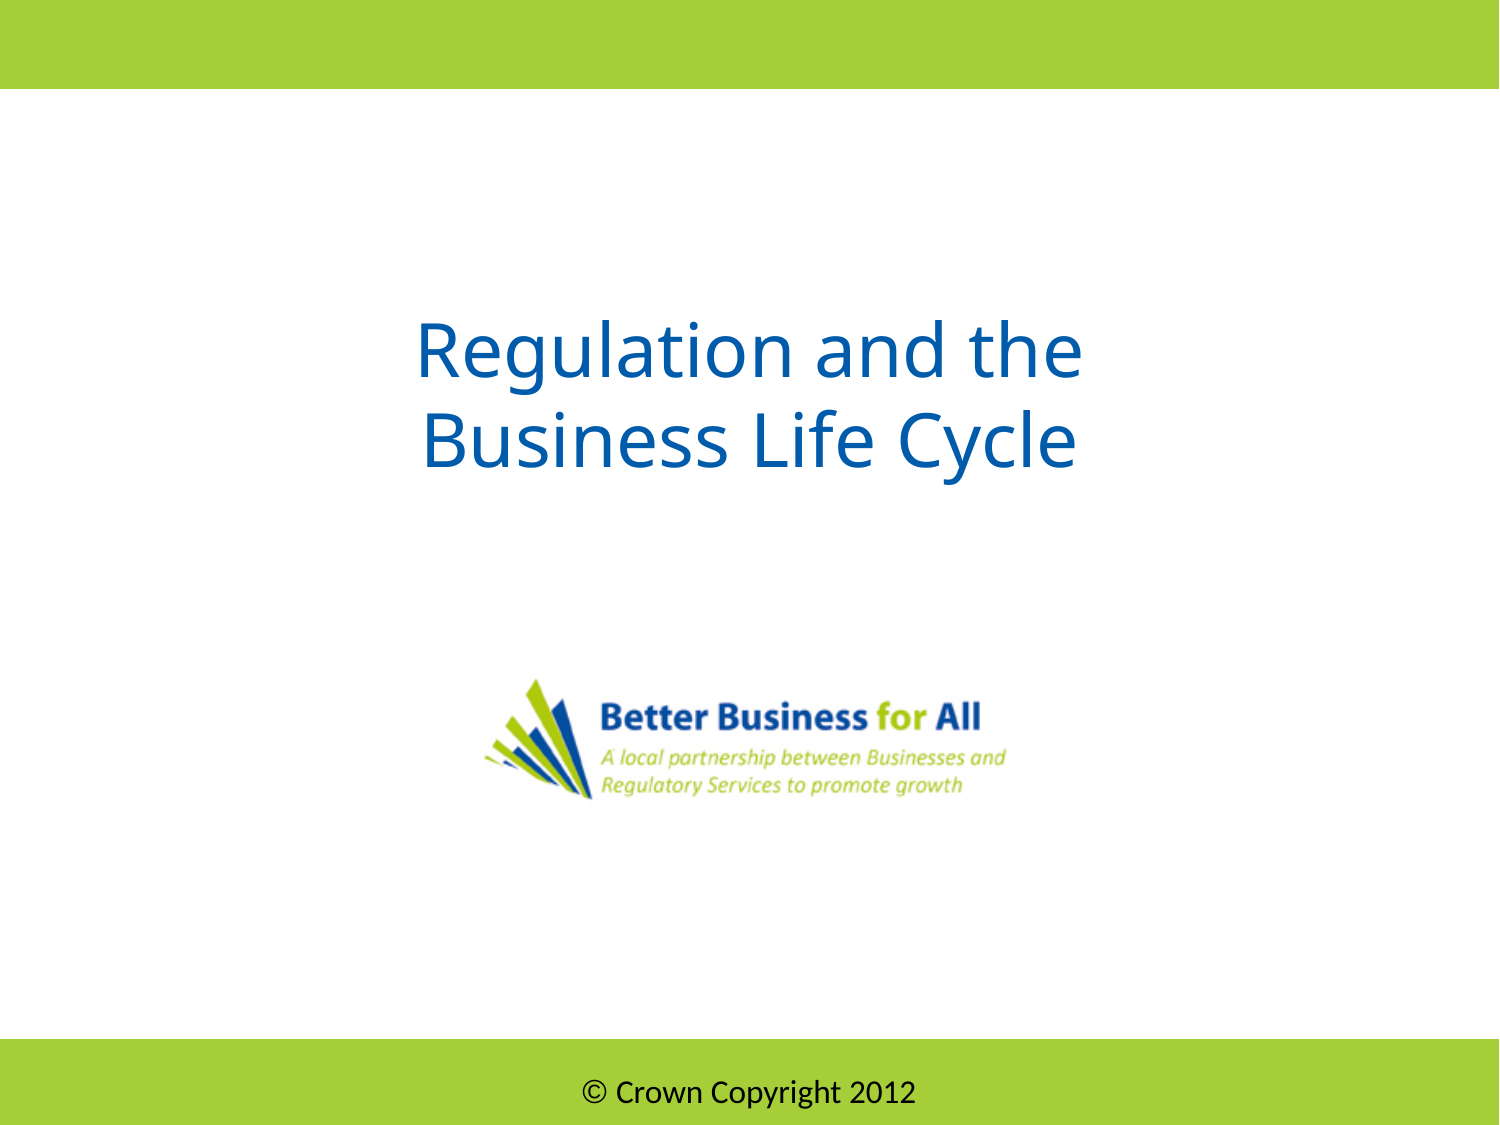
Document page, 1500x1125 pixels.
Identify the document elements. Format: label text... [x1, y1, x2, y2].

picture [483, 678, 1016, 806]
text_box © Crown Copyright 2012 [501, 1062, 998, 1122]
text_box [0, 1039, 1499, 1125]
text_box [0, 0, 1499, 89]
text_box Regulation and the Business Life Cycle [88, 295, 1411, 502]
